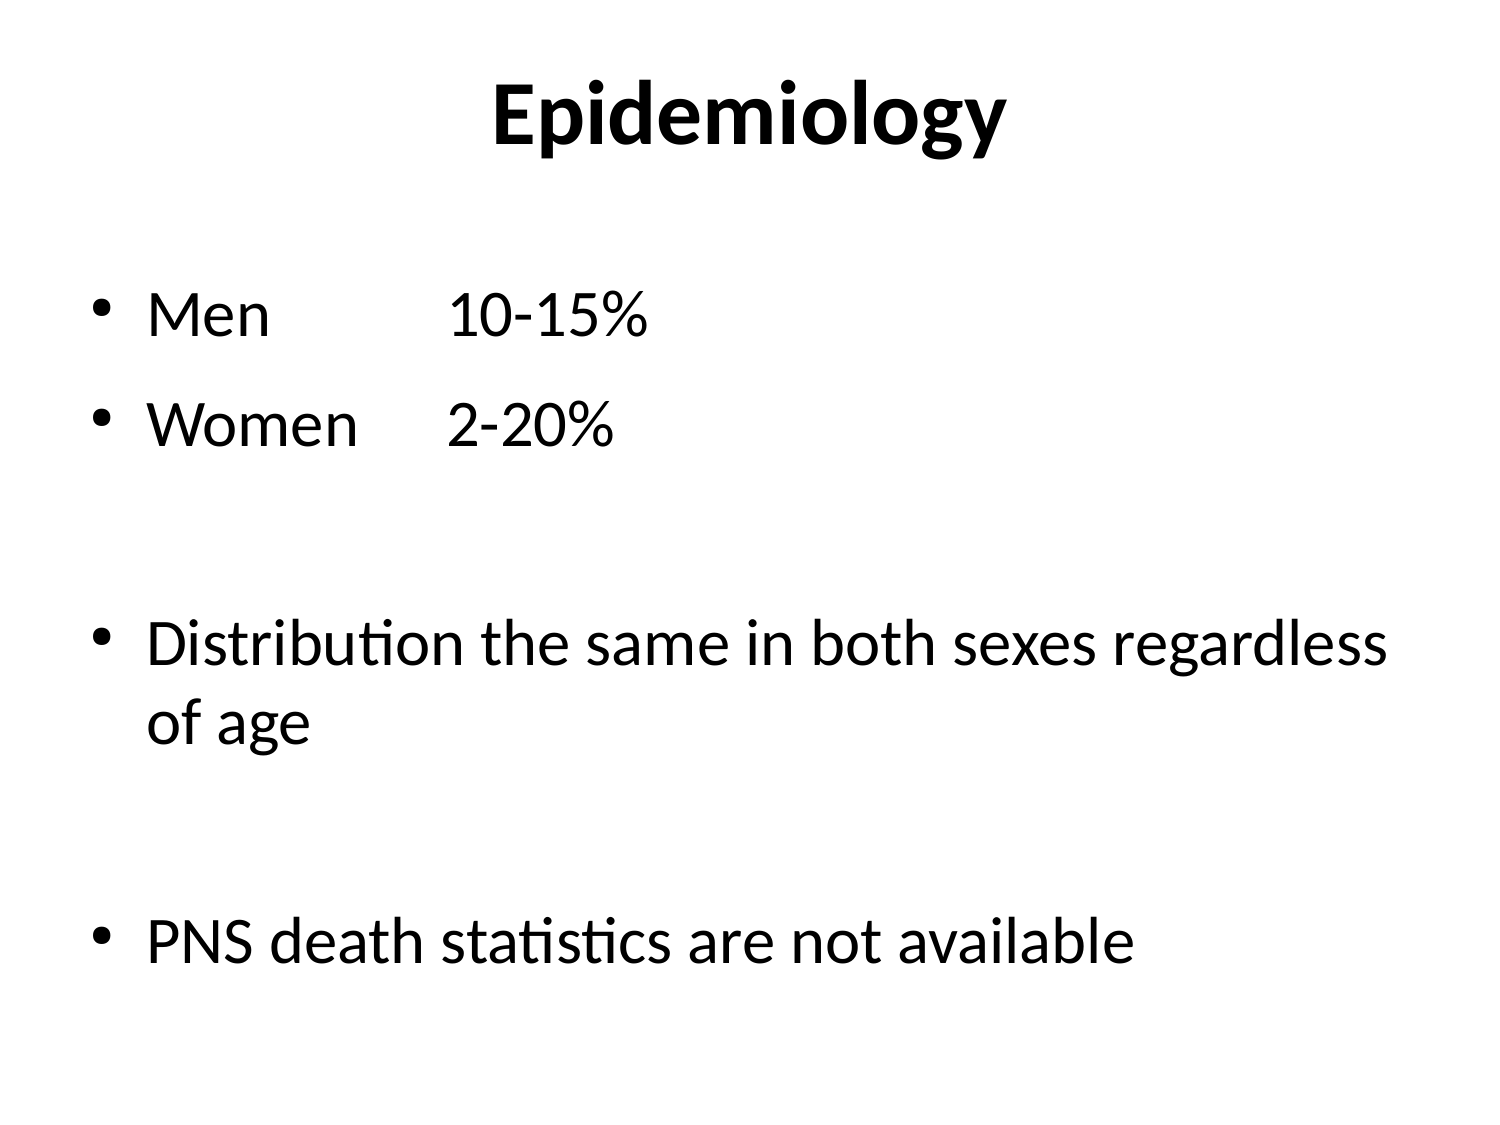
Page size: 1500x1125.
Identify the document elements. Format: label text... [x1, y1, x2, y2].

title Epidemiology [75, 45, 1425, 233]
list Men 10-15% Women 2-20% Distribution the same in both sexes regardless of age PNS death statistics are not available [75, 262, 1425, 1005]
